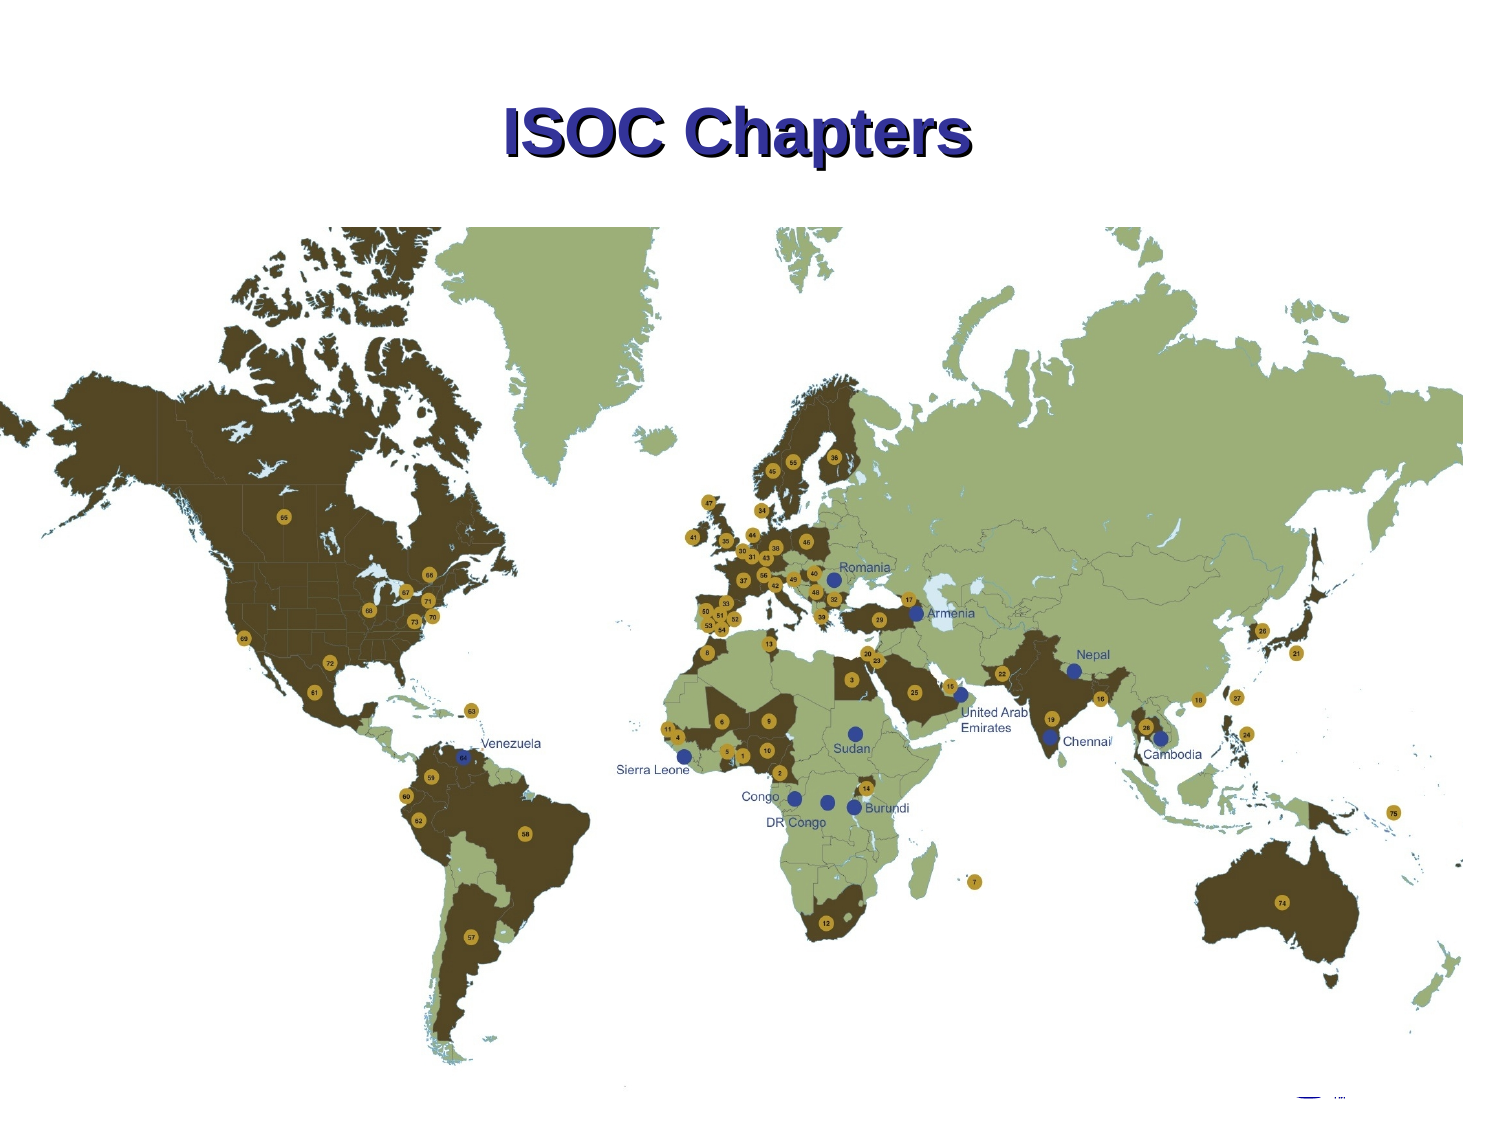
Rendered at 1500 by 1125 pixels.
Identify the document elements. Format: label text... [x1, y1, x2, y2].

picture [0, 227, 1463, 1099]
title ISOC Chapters [99, 37, 1375, 225]
